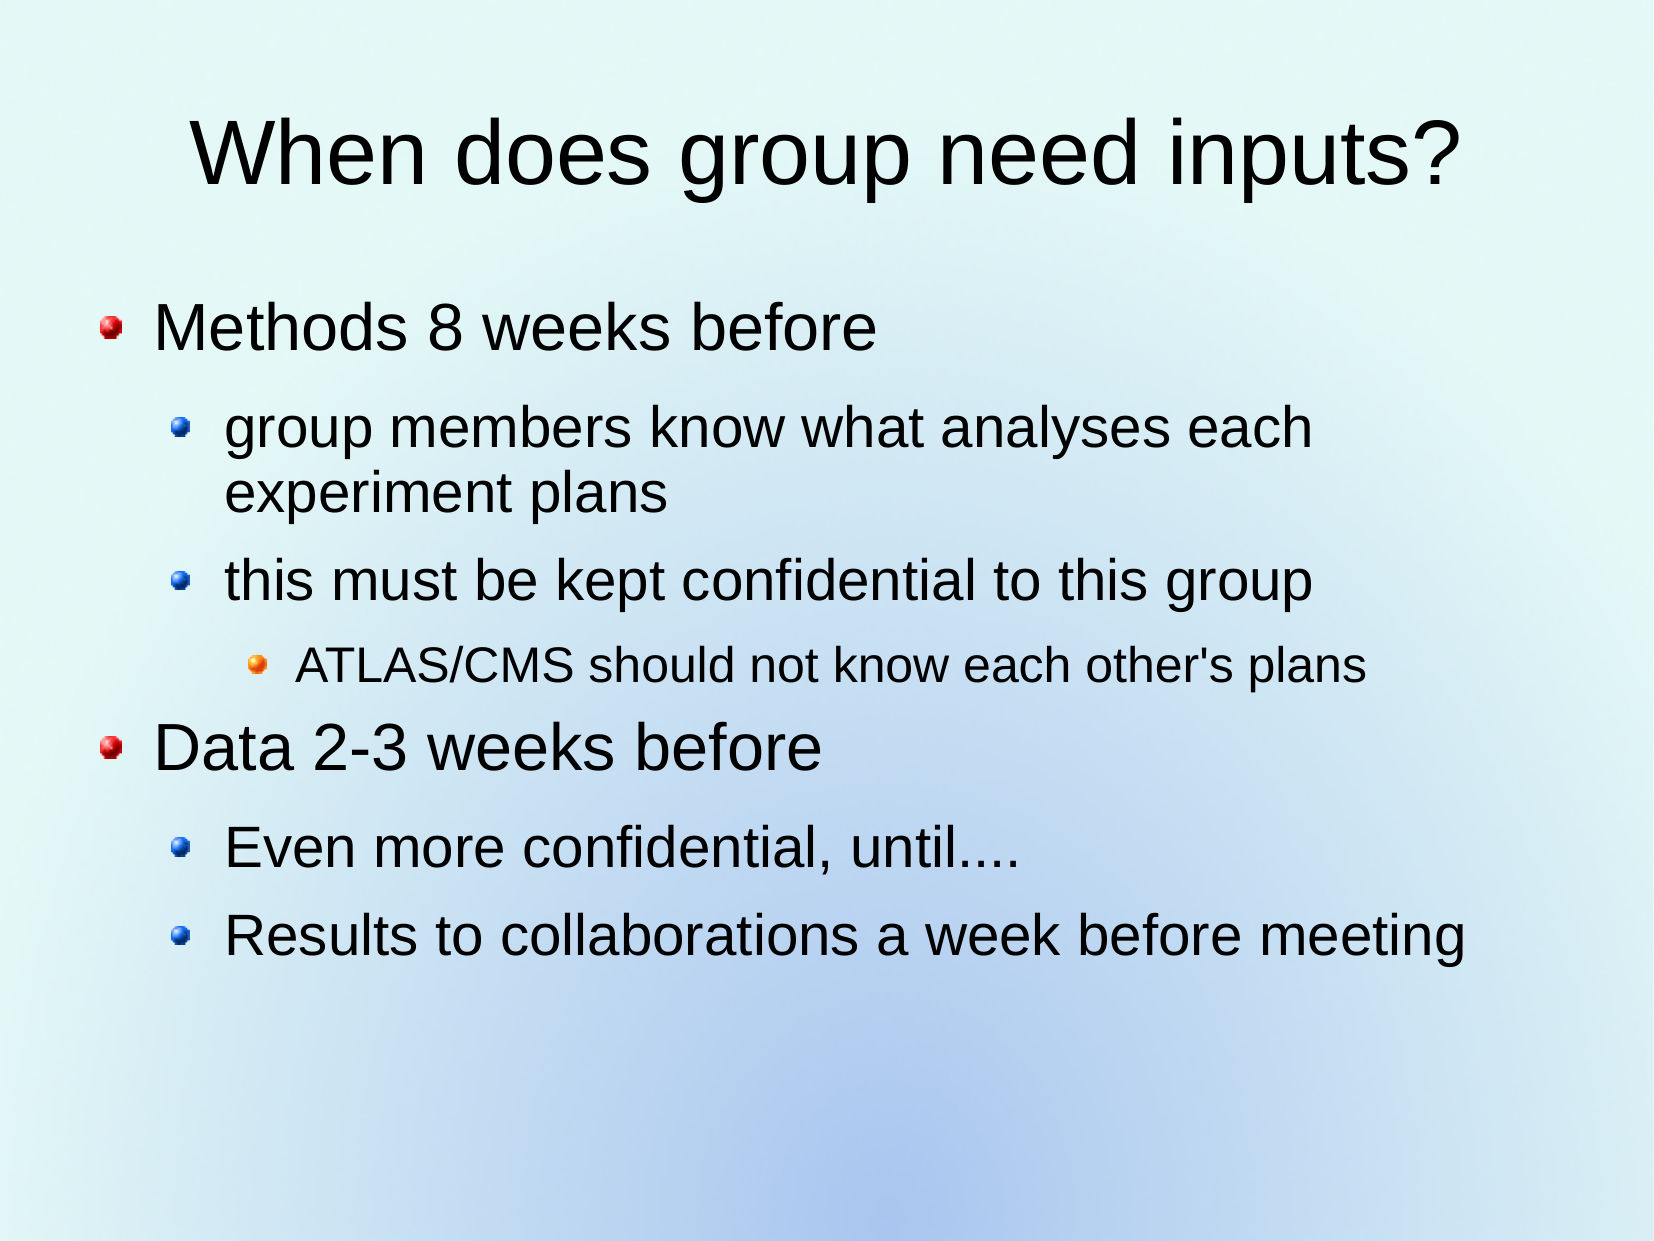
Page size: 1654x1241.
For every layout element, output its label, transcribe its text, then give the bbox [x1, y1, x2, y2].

title When does group need inputs? [82, 49, 1571, 257]
picture [0, 0, 1654, 1241]
list Methods 8 weeks before group members know what analyses each experiment plans this must be kept confidential to this group ATLAS/CMS should not know each other's plans Data 2-3 weeks before Even more confidential, until.... Results to collaborations a week before meeting [82, 290, 1571, 1109]
